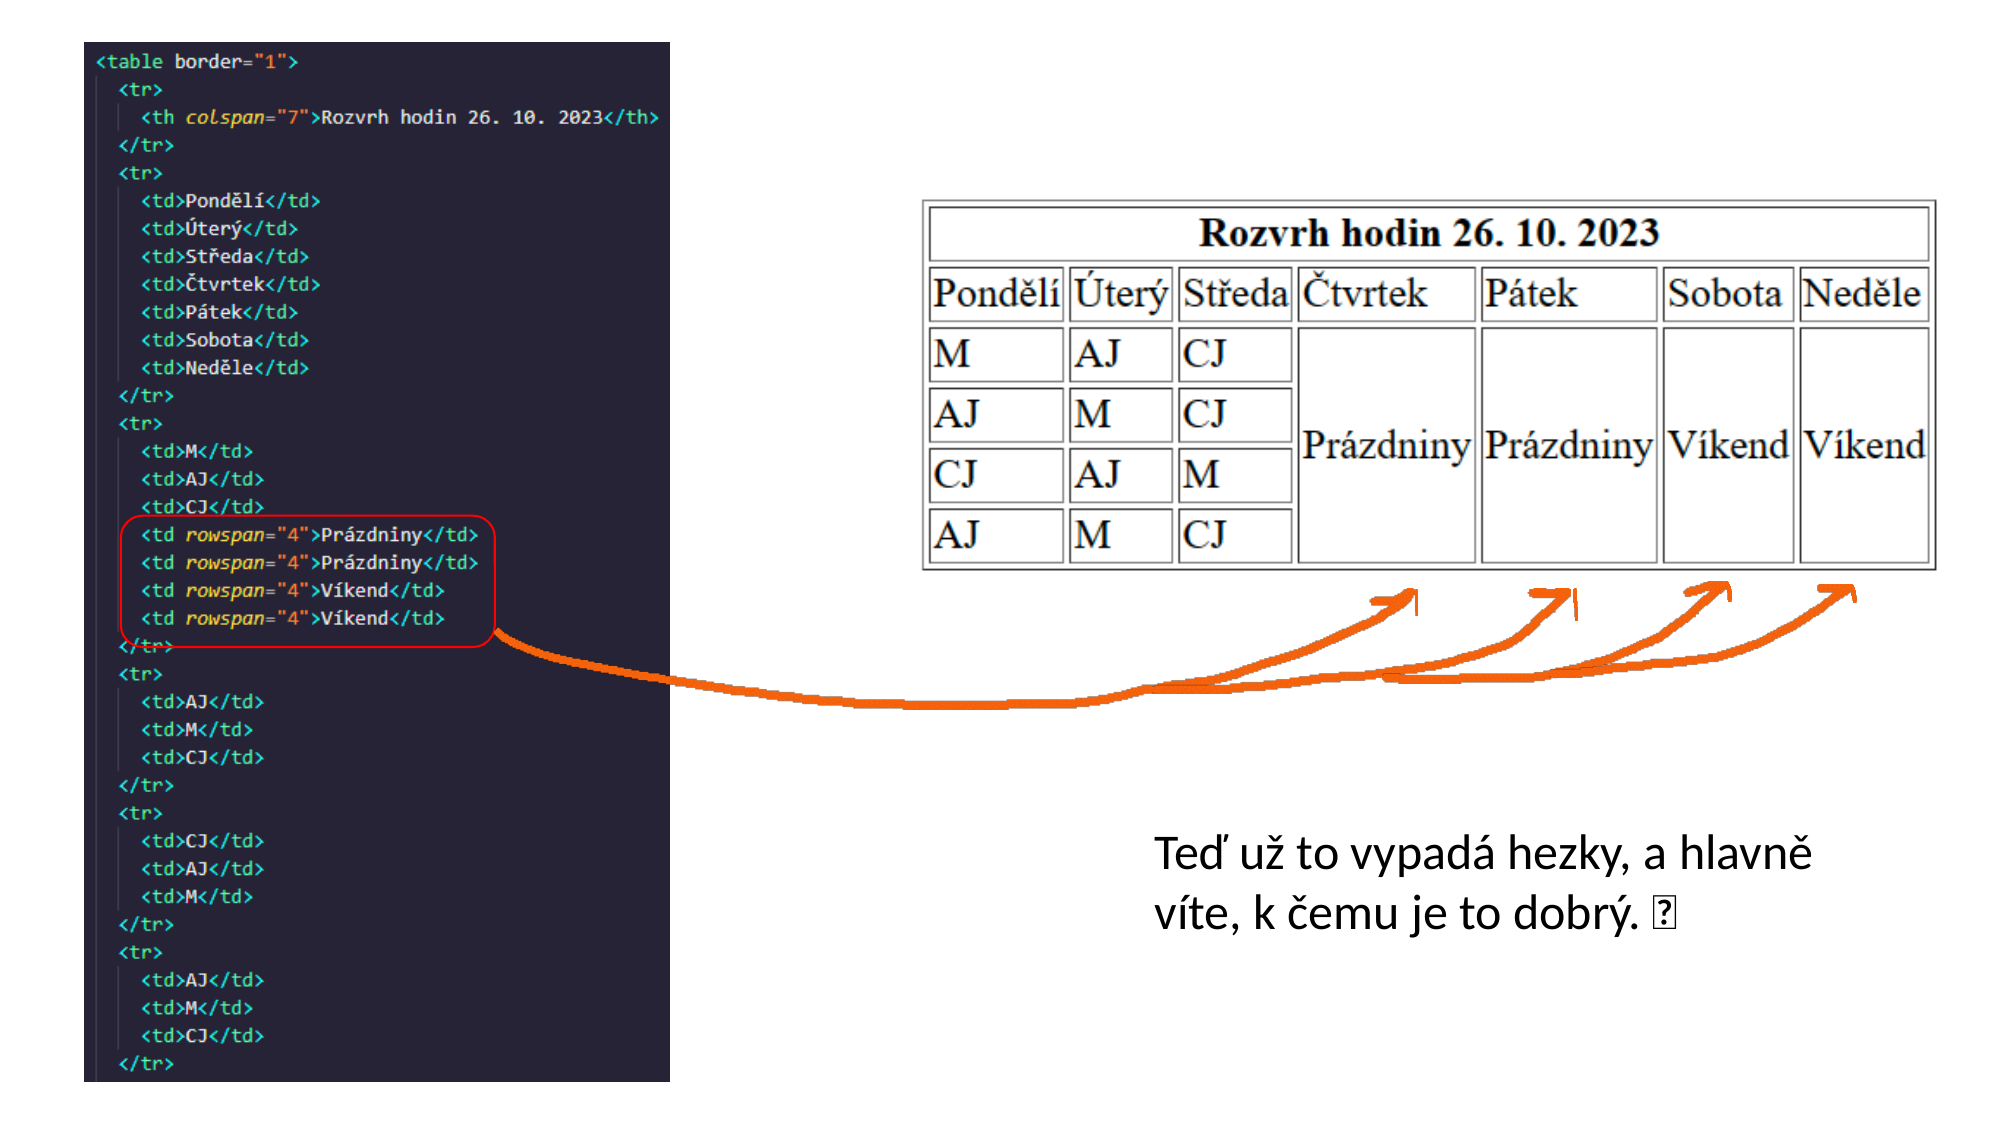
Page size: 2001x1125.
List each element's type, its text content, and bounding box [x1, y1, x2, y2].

picture [919, 193, 1942, 576]
picture [84, 42, 1857, 1082]
text_box Teď už to vypadá hezky, a hlavně víte, k čemu je to dobrý. 🫡 [1139, 811, 1868, 949]
